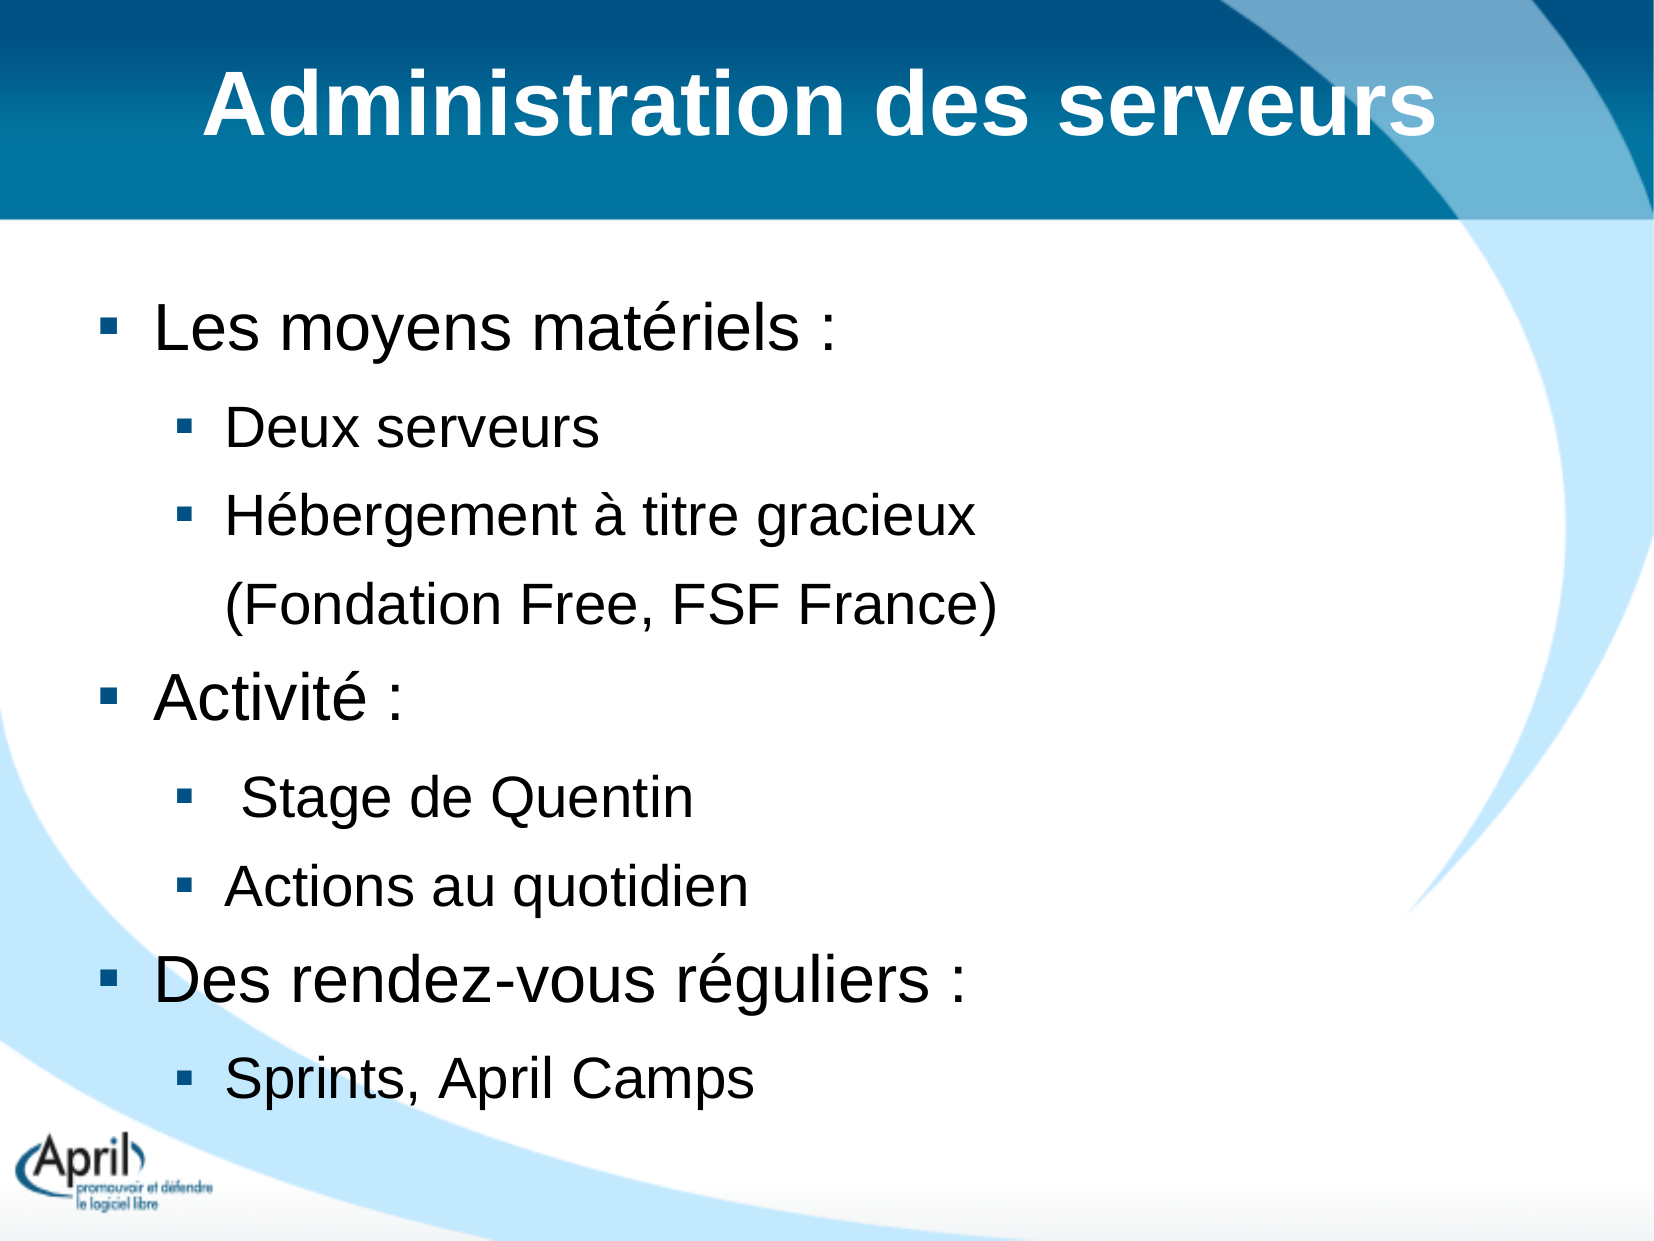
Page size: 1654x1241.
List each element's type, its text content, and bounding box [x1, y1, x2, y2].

title Administration des serveurs [76, 7, 1565, 200]
picture [0, 0, 1654, 1241]
list Les moyens matériels : Deux serveurs Hébergement à titre gracieux (Fondation Free, FSF France) Activité : Stage de Quentin Actions au quotidien Des rendez-vous réguliers : Sprints, April Camps [82, 290, 1571, 1113]
